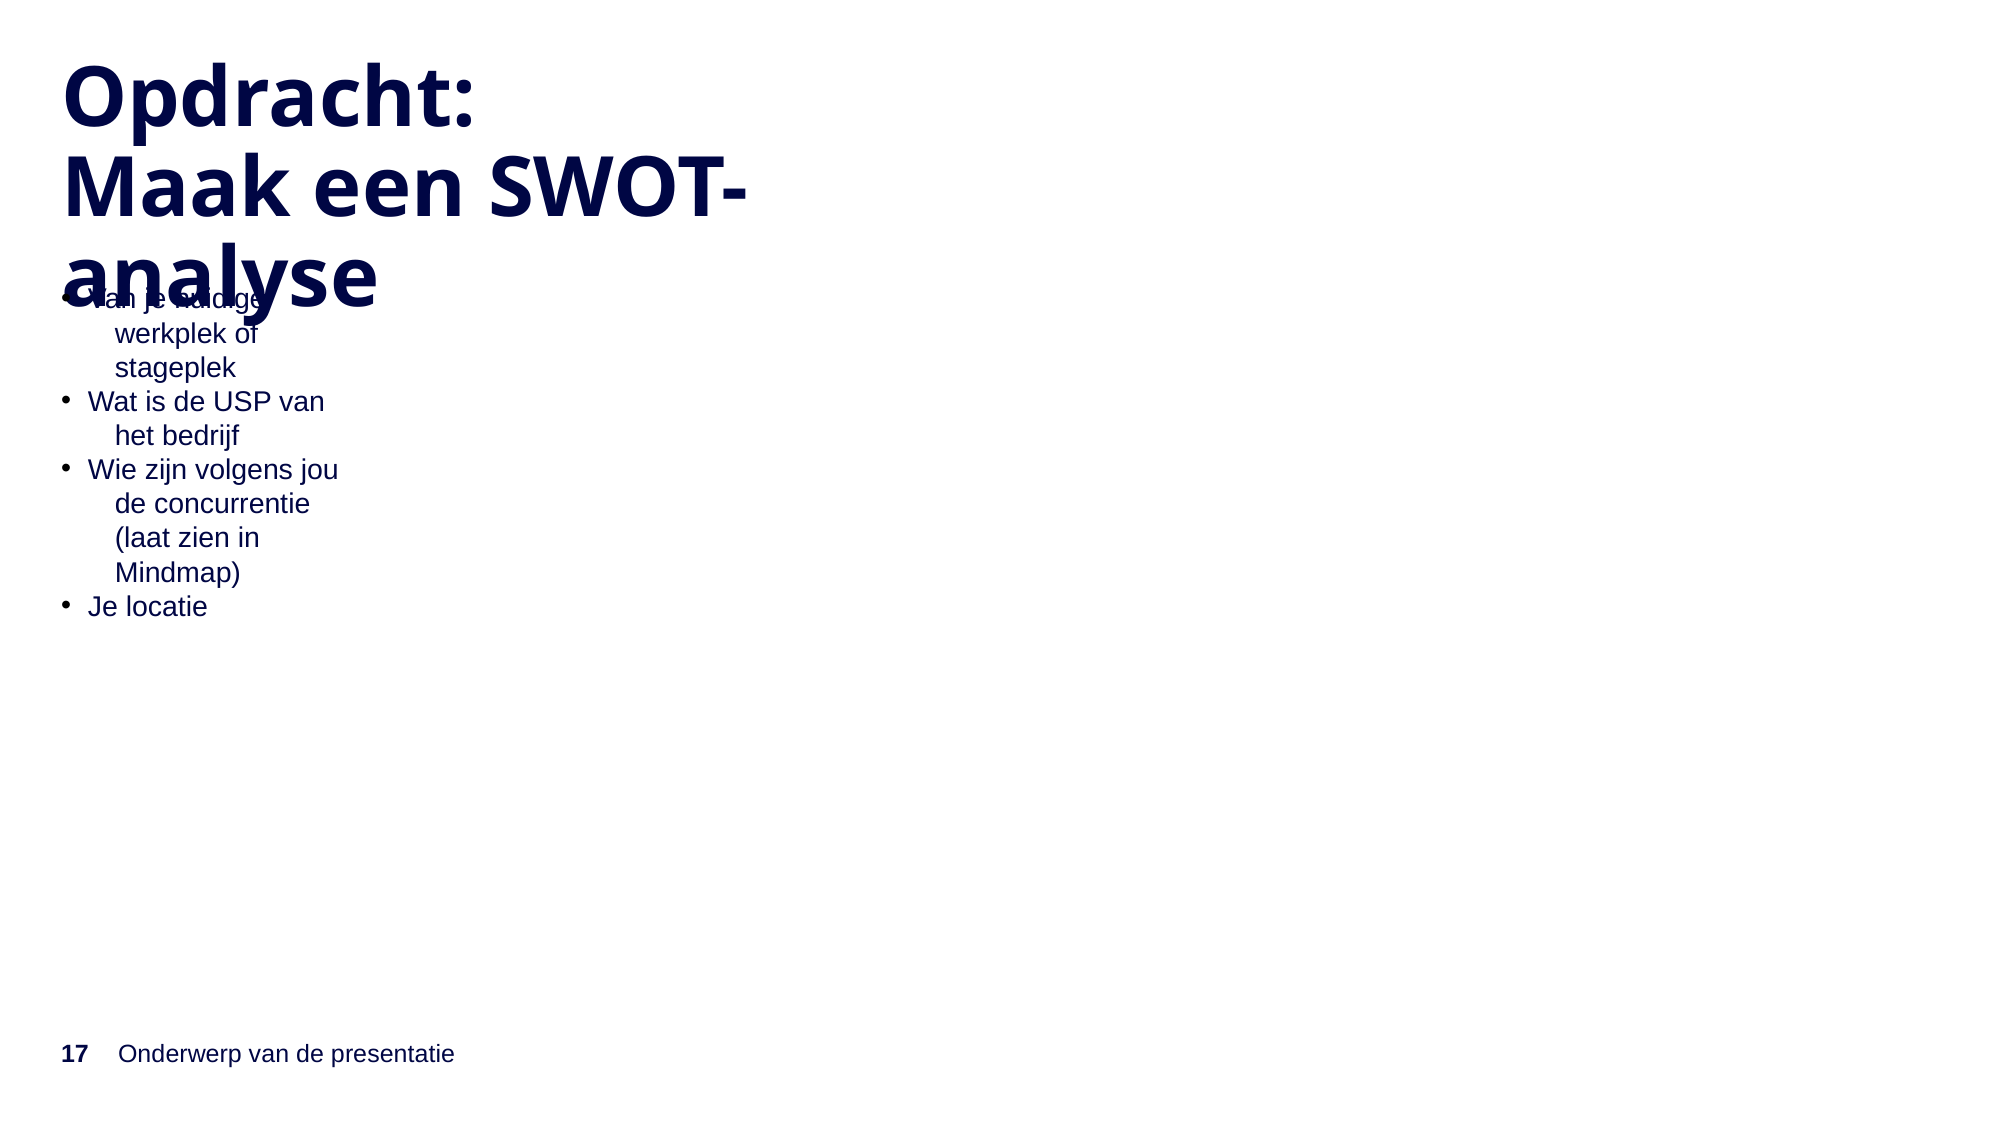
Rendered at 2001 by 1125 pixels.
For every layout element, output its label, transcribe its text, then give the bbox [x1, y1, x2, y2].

title Opdracht: Maak een SWOT-analyse [60, 48, 1266, 240]
text_box Onderwerp van de presentatie [118, 1037, 987, 1074]
list Van je huidige werkplek of stageplek Wat is de USP van het bedrijf Wie zijn volgens jou de concurrentie (laat zien in Mindmap) Je locatie [60, 280, 987, 1006]
text_box 14 [60, 1037, 113, 1074]
